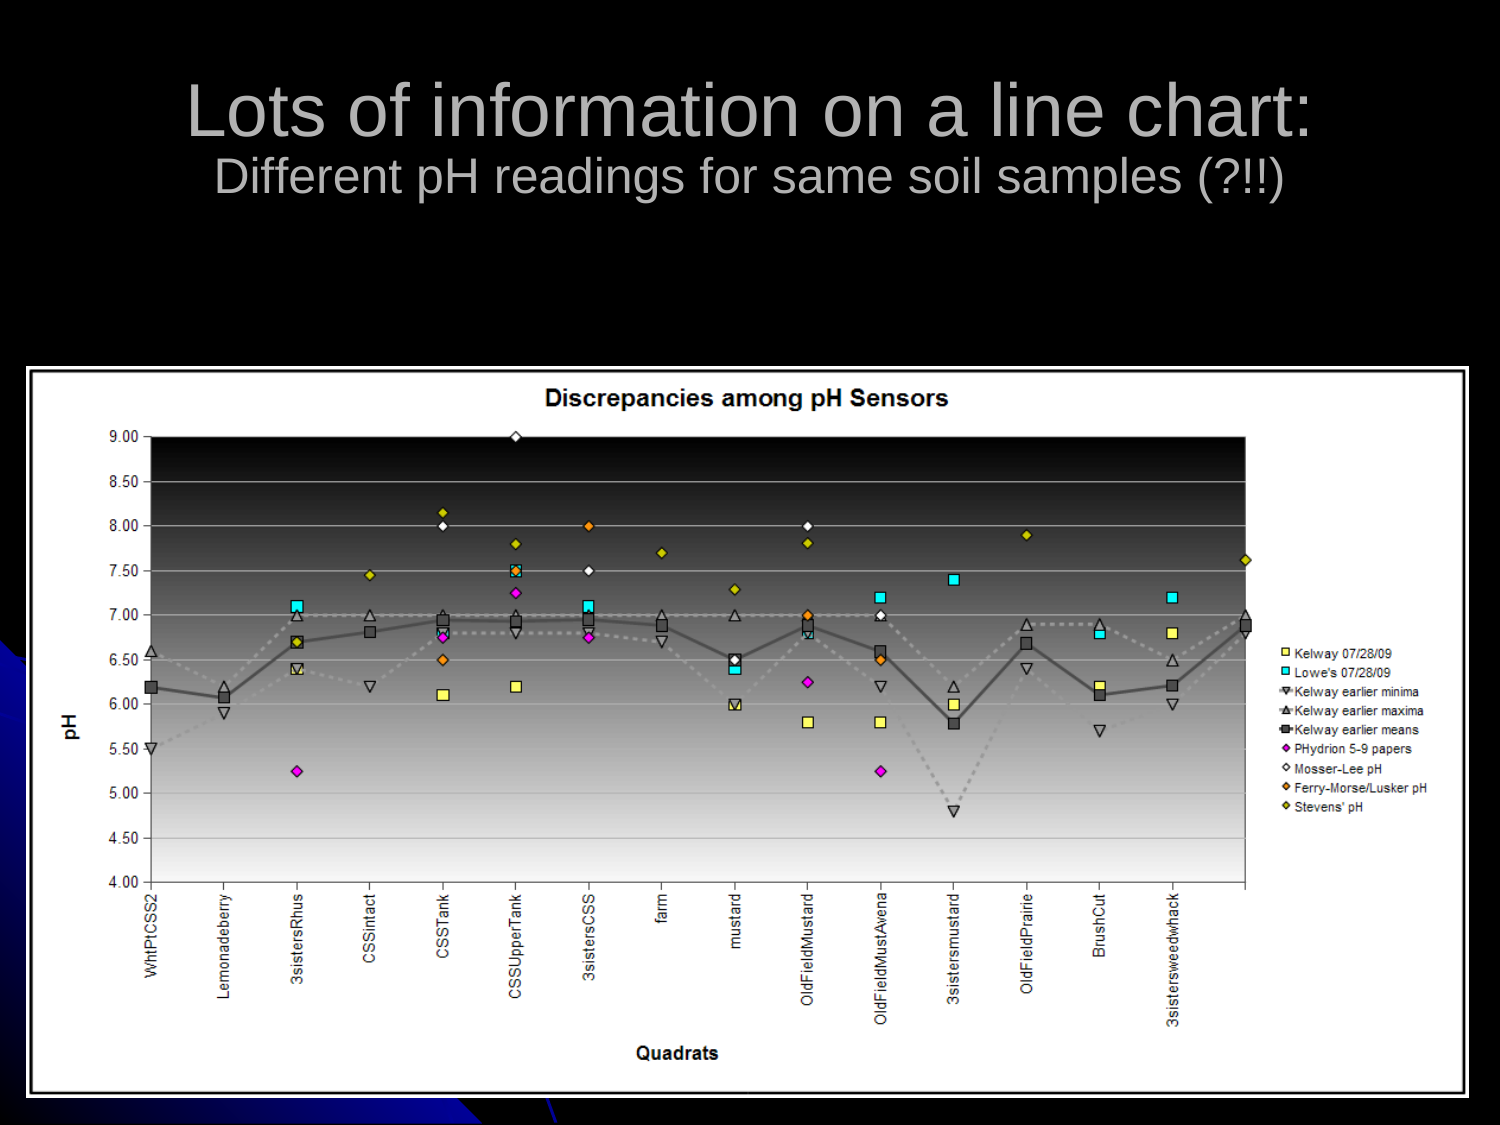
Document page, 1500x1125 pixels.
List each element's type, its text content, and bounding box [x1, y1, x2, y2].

picture [26, 366, 1469, 1098]
title Lots of information on a line chart: Different pH readings for same soil samples (?!!) [75, 45, 1426, 233]
